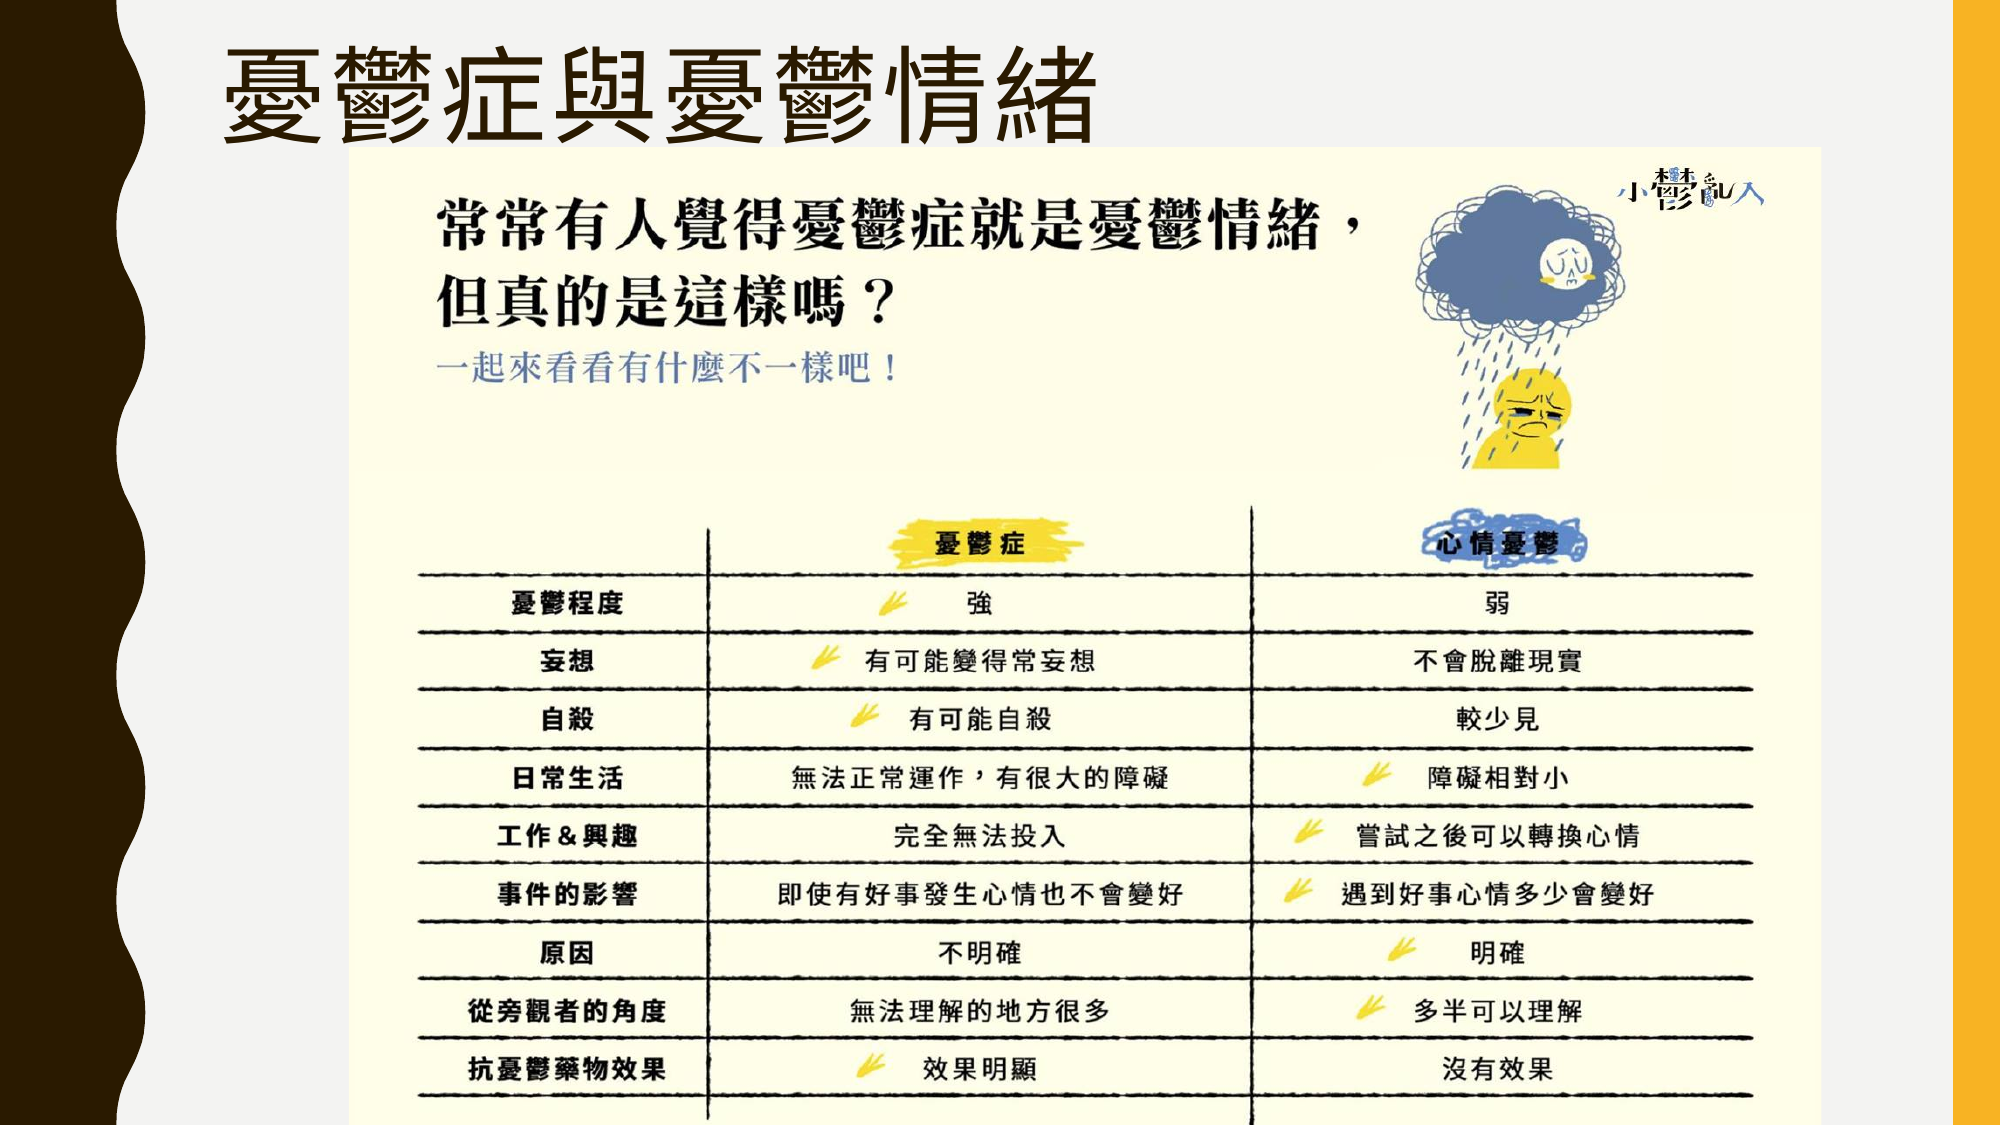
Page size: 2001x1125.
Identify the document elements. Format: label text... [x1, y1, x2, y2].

title 憂鬱症與憂鬱情緒 [205, 36, 1876, 281]
picture [348, 147, 1822, 1125]
